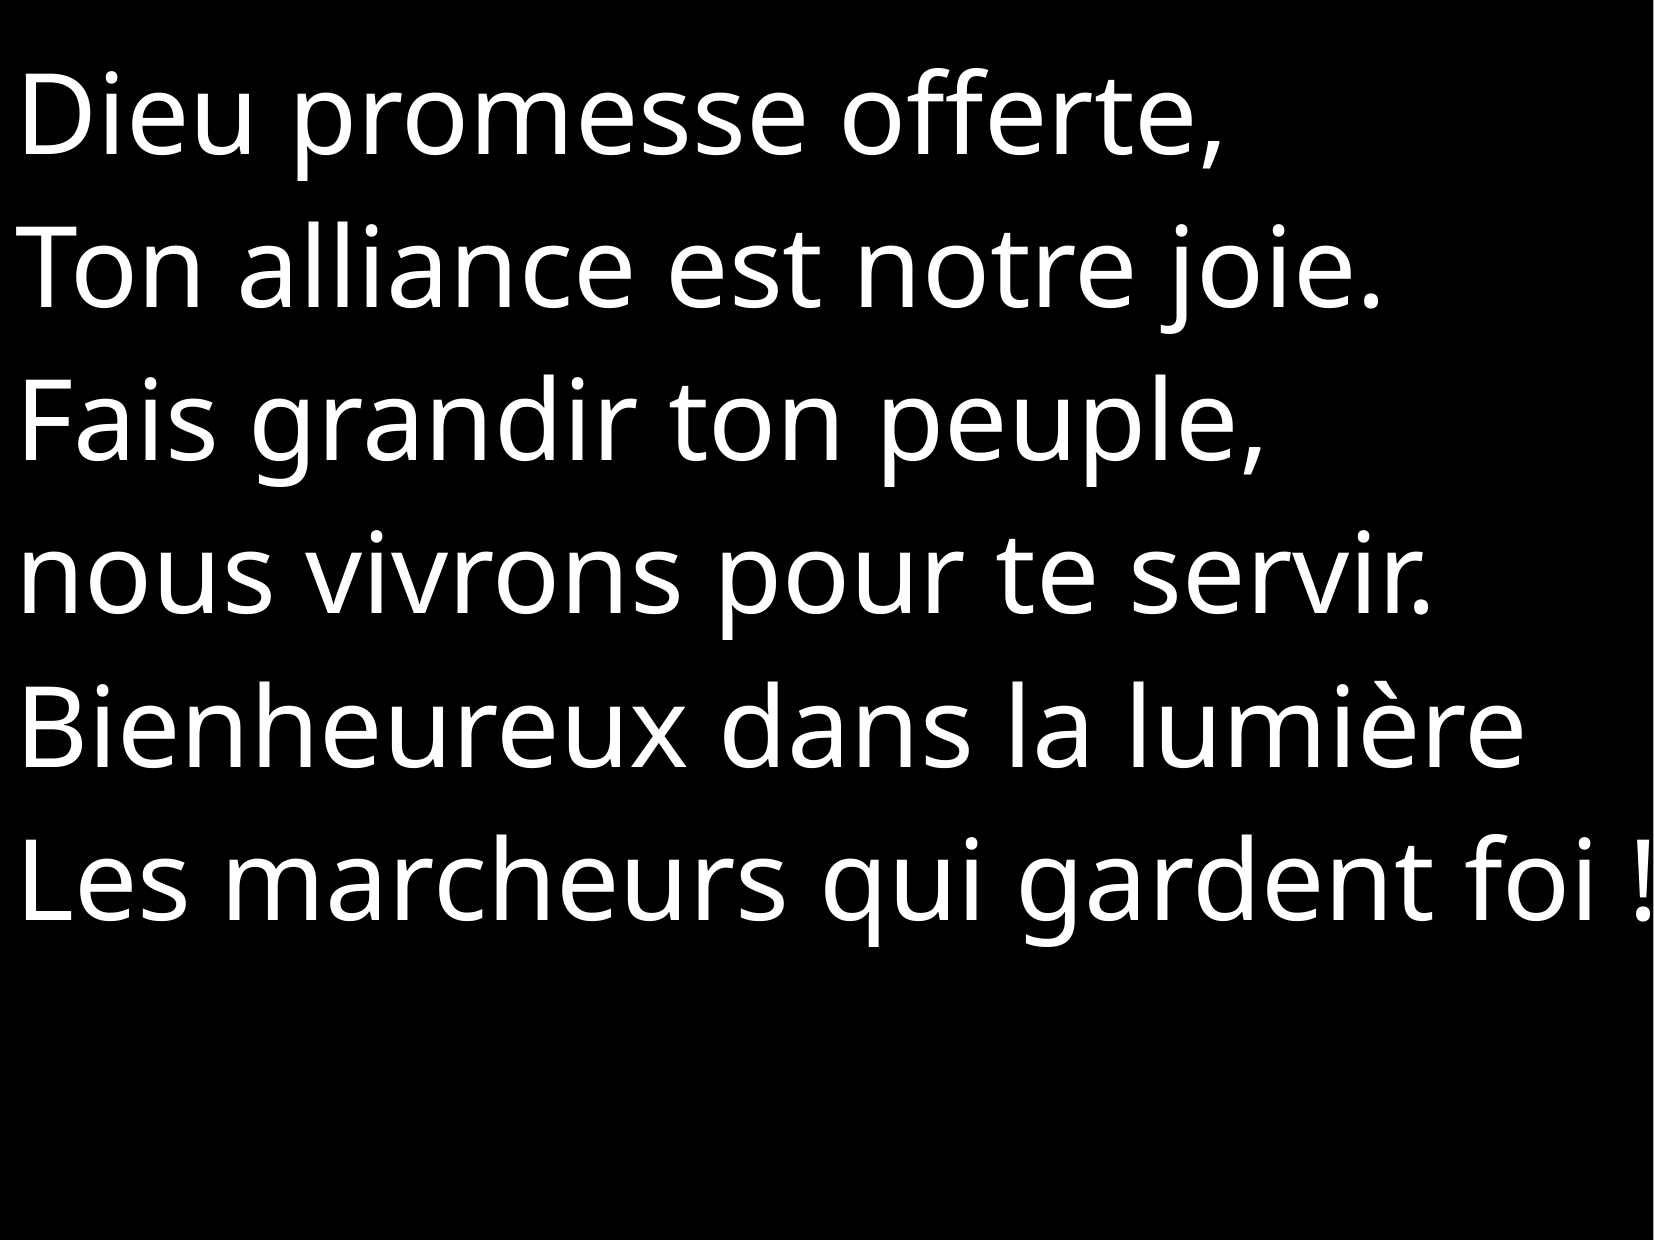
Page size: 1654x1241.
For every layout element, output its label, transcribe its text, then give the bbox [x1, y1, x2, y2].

text_box Dieu promesse offerte, Ton alliance est notre joie. Fais grandir ton peuple, nous vivrons pour te servir. Bienheureux dans la lumière Les marcheurs qui gardent foi ! [0, 26, 1654, 1196]
